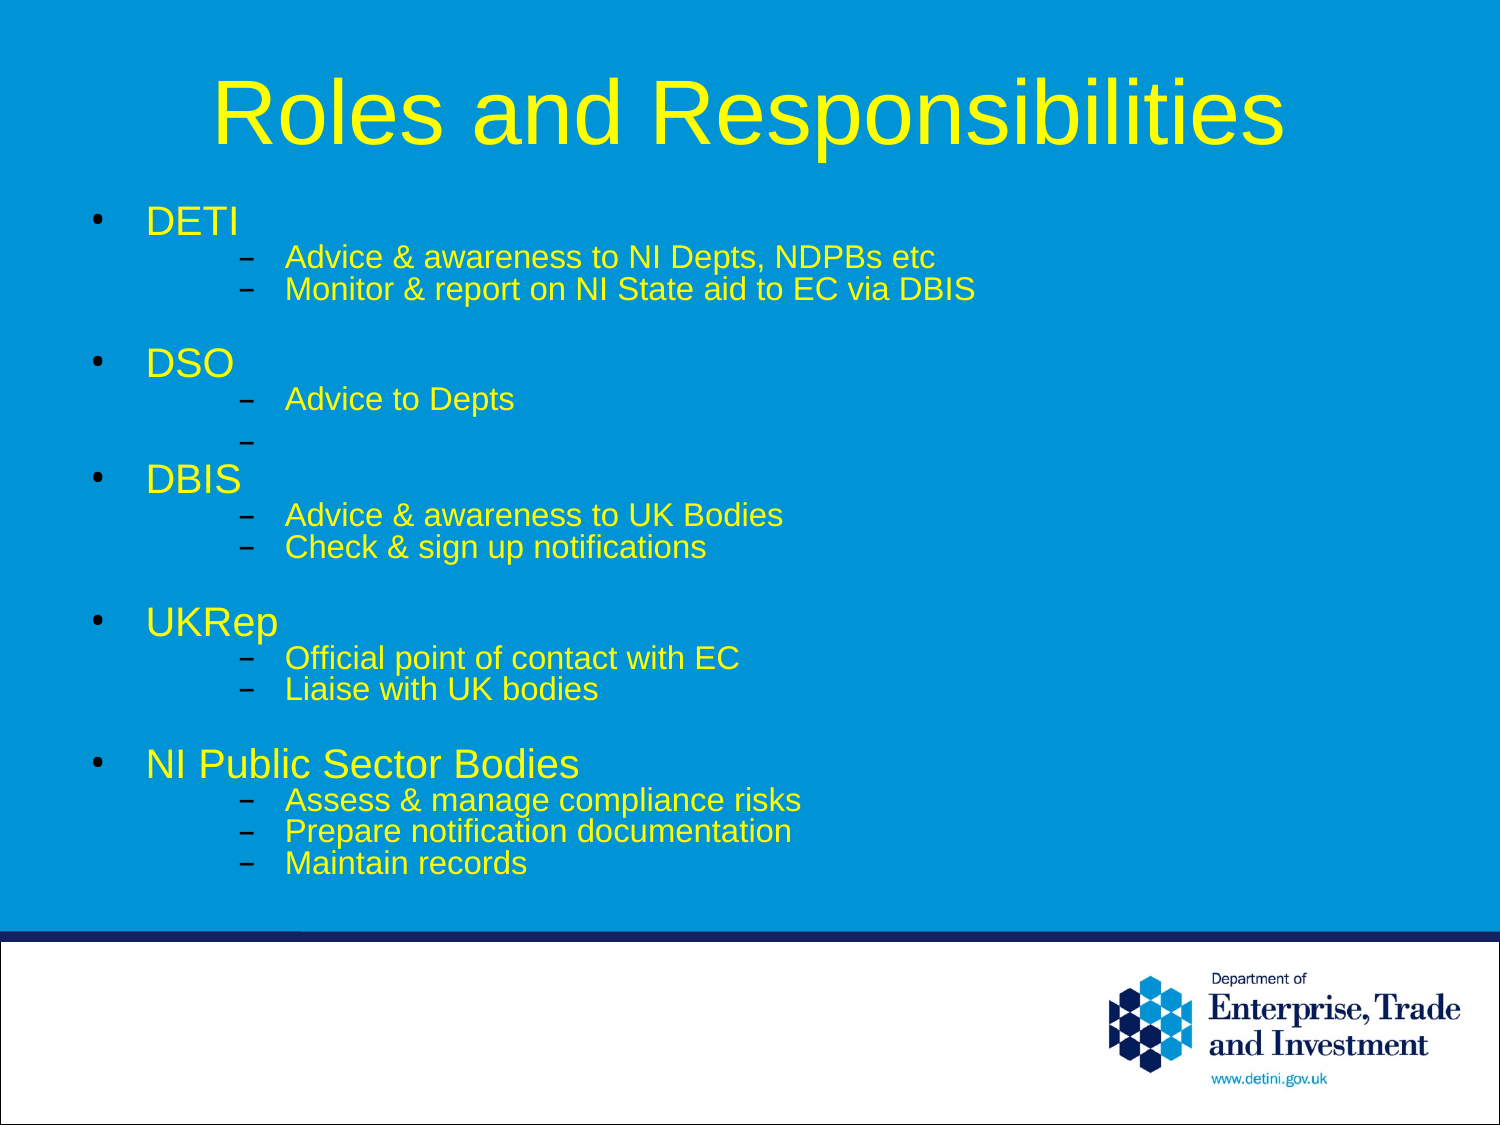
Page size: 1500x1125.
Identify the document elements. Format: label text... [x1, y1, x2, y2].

list DETI Advice & awareness to NI Depts, NDPBs etc Monitor & report on NI State aid to EC via DBIS DSO Advice to Depts DBIS Advice & awareness to UK Bodies Check & sign up notifications UKRep Official point of contact with EC Liaise with UK bodies NI Public Sector Bodies Assess & manage compliance risks Prepare notification documentation Maintain records [75, 196, 1426, 894]
title Roles and Responsibilities [75, 45, 1426, 196]
